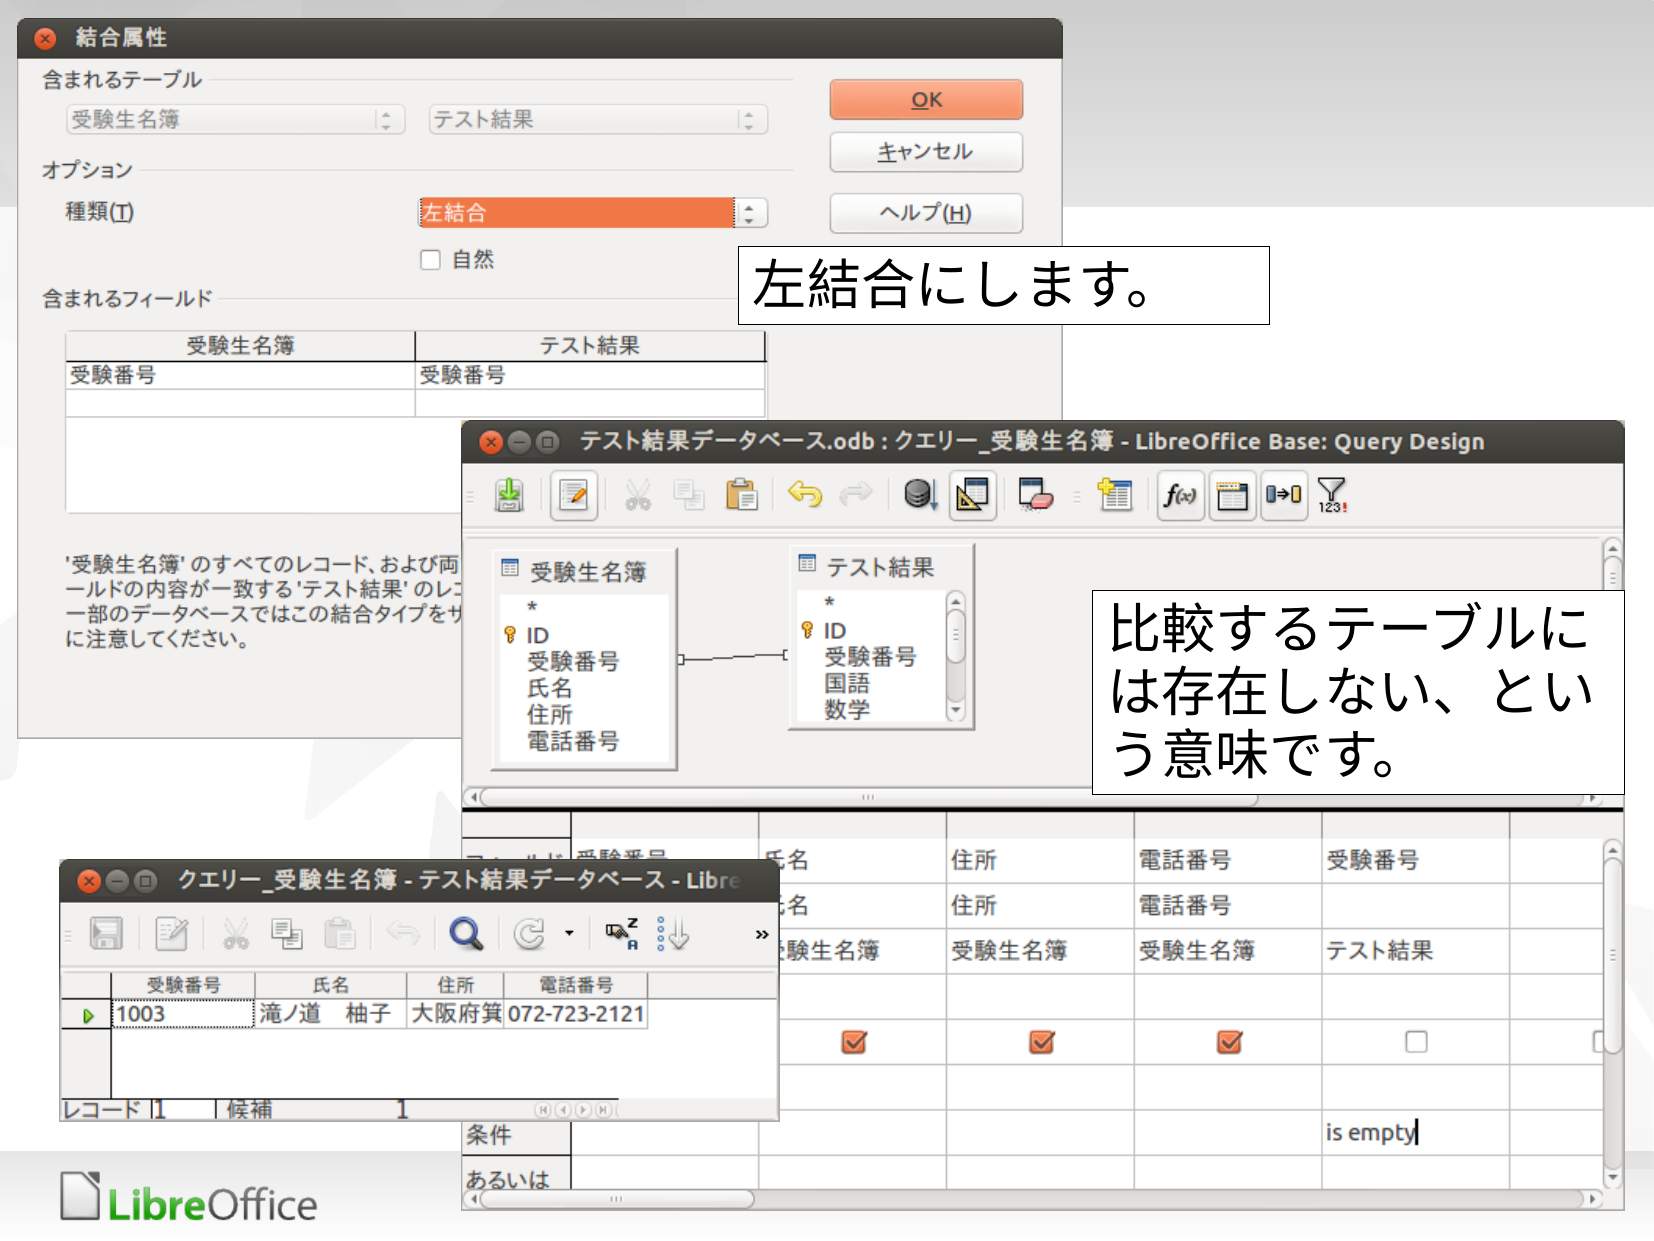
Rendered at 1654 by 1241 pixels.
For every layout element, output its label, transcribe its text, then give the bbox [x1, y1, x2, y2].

picture [0, 0, 1654, 1211]
text_box 比較するテーブルには存在しない、という意味です。 [1092, 590, 1625, 795]
text_box 左結合にします。 [738, 246, 1270, 325]
picture [41, 1152, 337, 1240]
